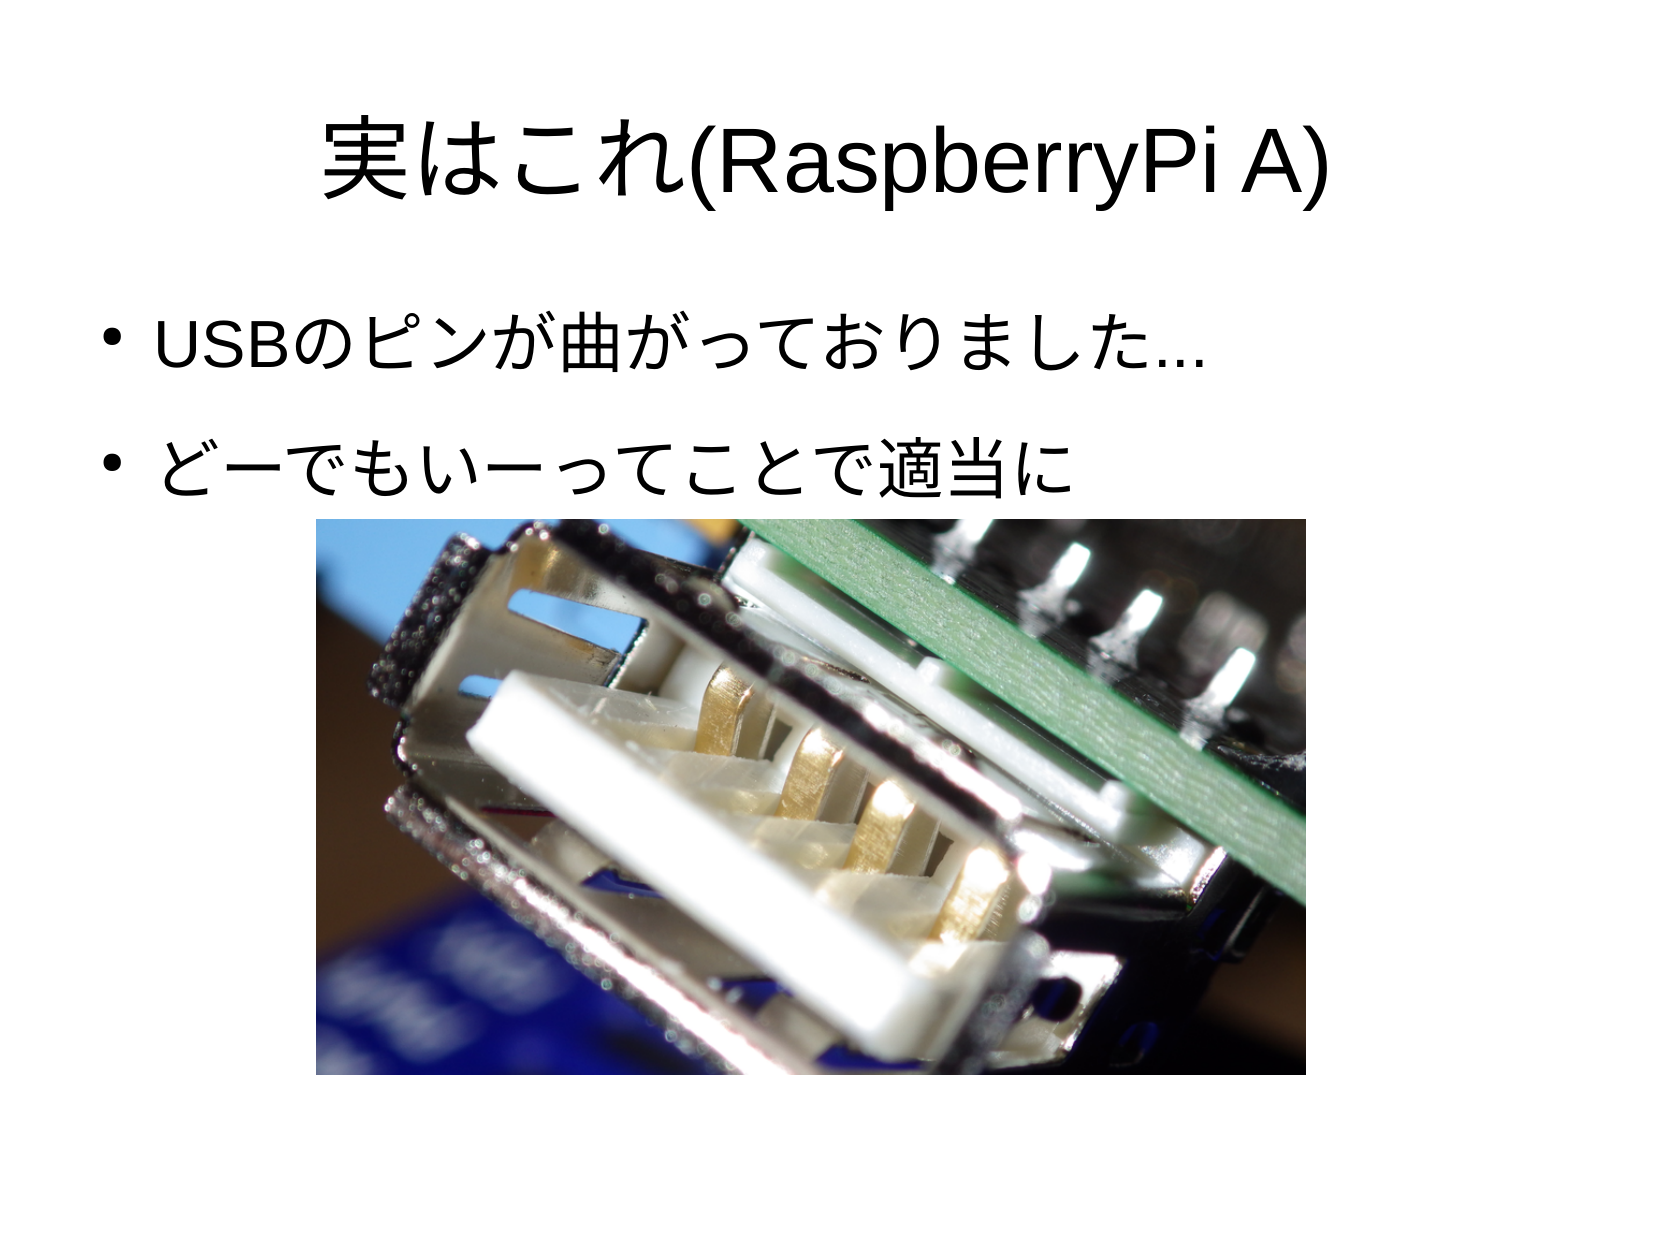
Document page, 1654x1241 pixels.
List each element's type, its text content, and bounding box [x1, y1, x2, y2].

list USBのピンが曲がっておりました... どーでもいーってことで適当に [82, 290, 1571, 1010]
picture [316, 519, 1306, 1075]
title 実はこれ(RaspberryPi A) [82, 49, 1571, 257]
